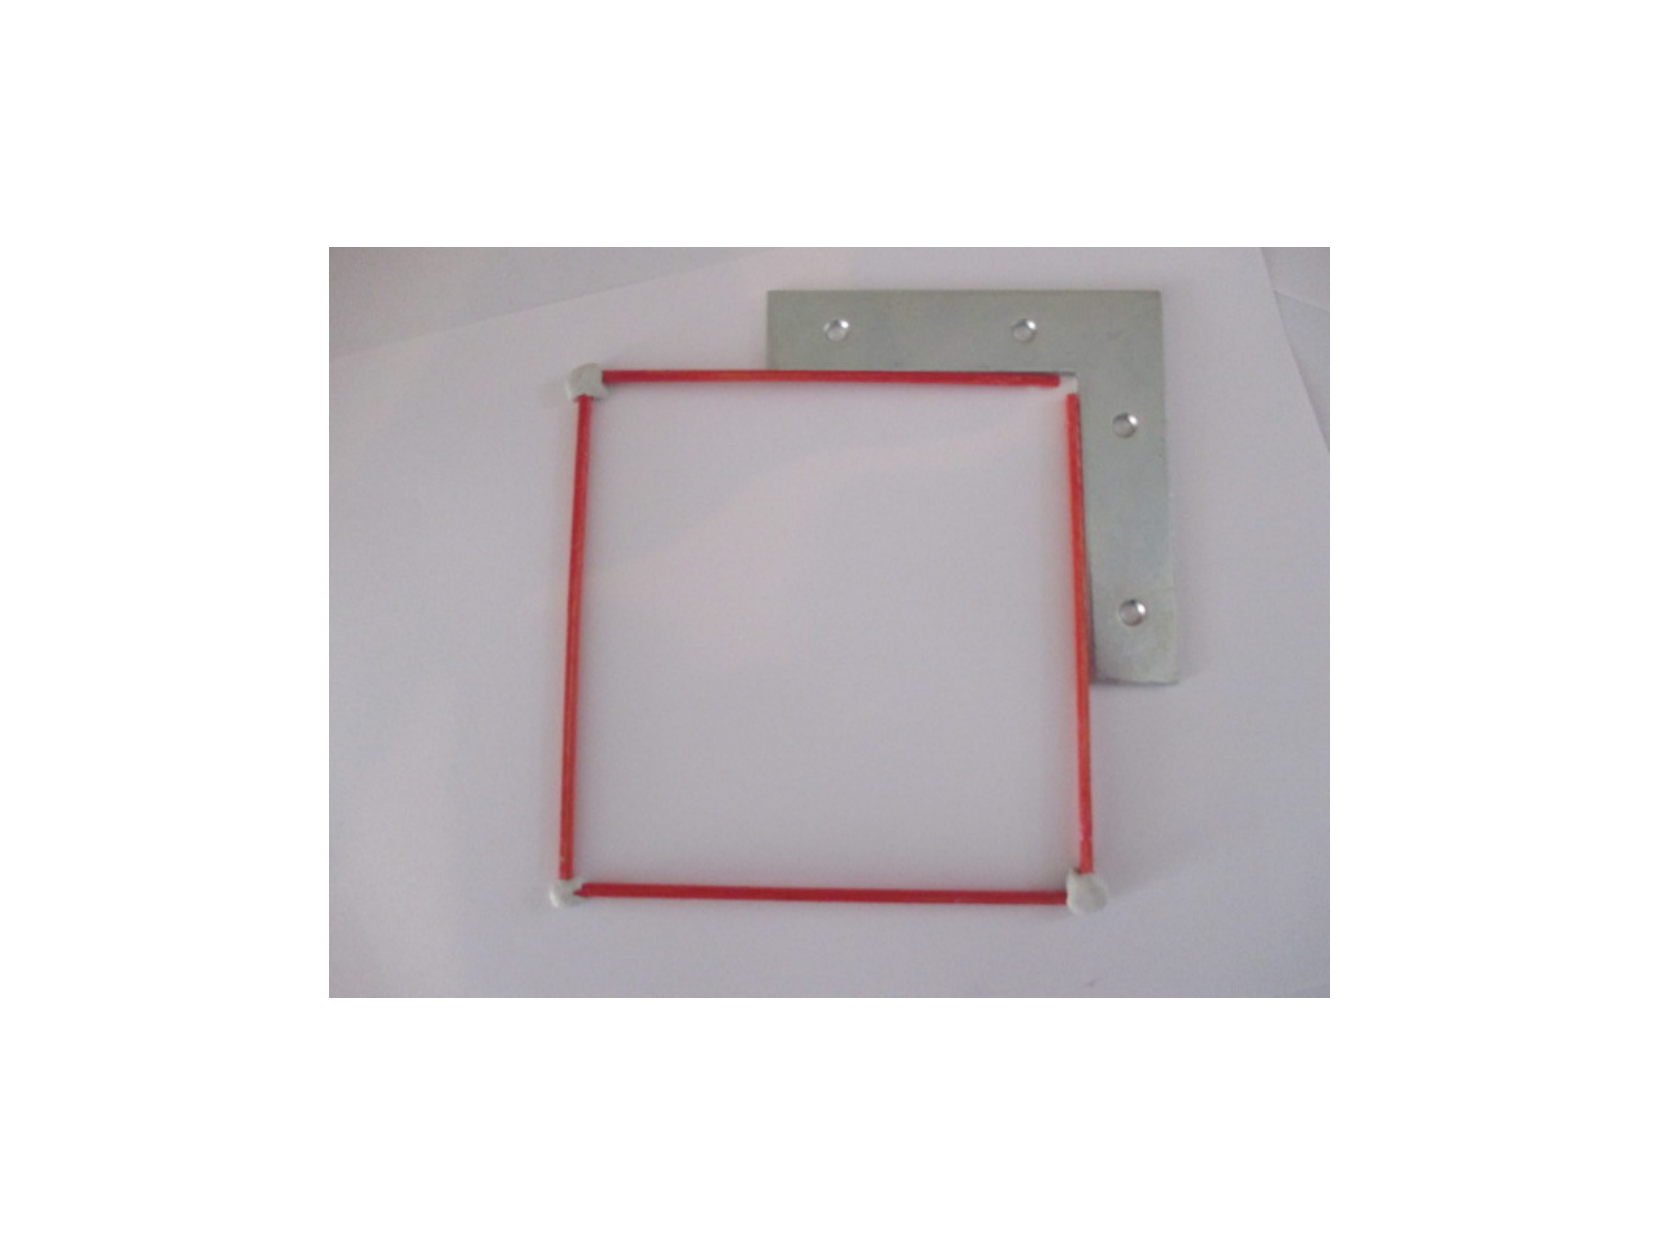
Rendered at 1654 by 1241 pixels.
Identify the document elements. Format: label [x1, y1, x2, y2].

picture [329, 247, 1330, 998]
